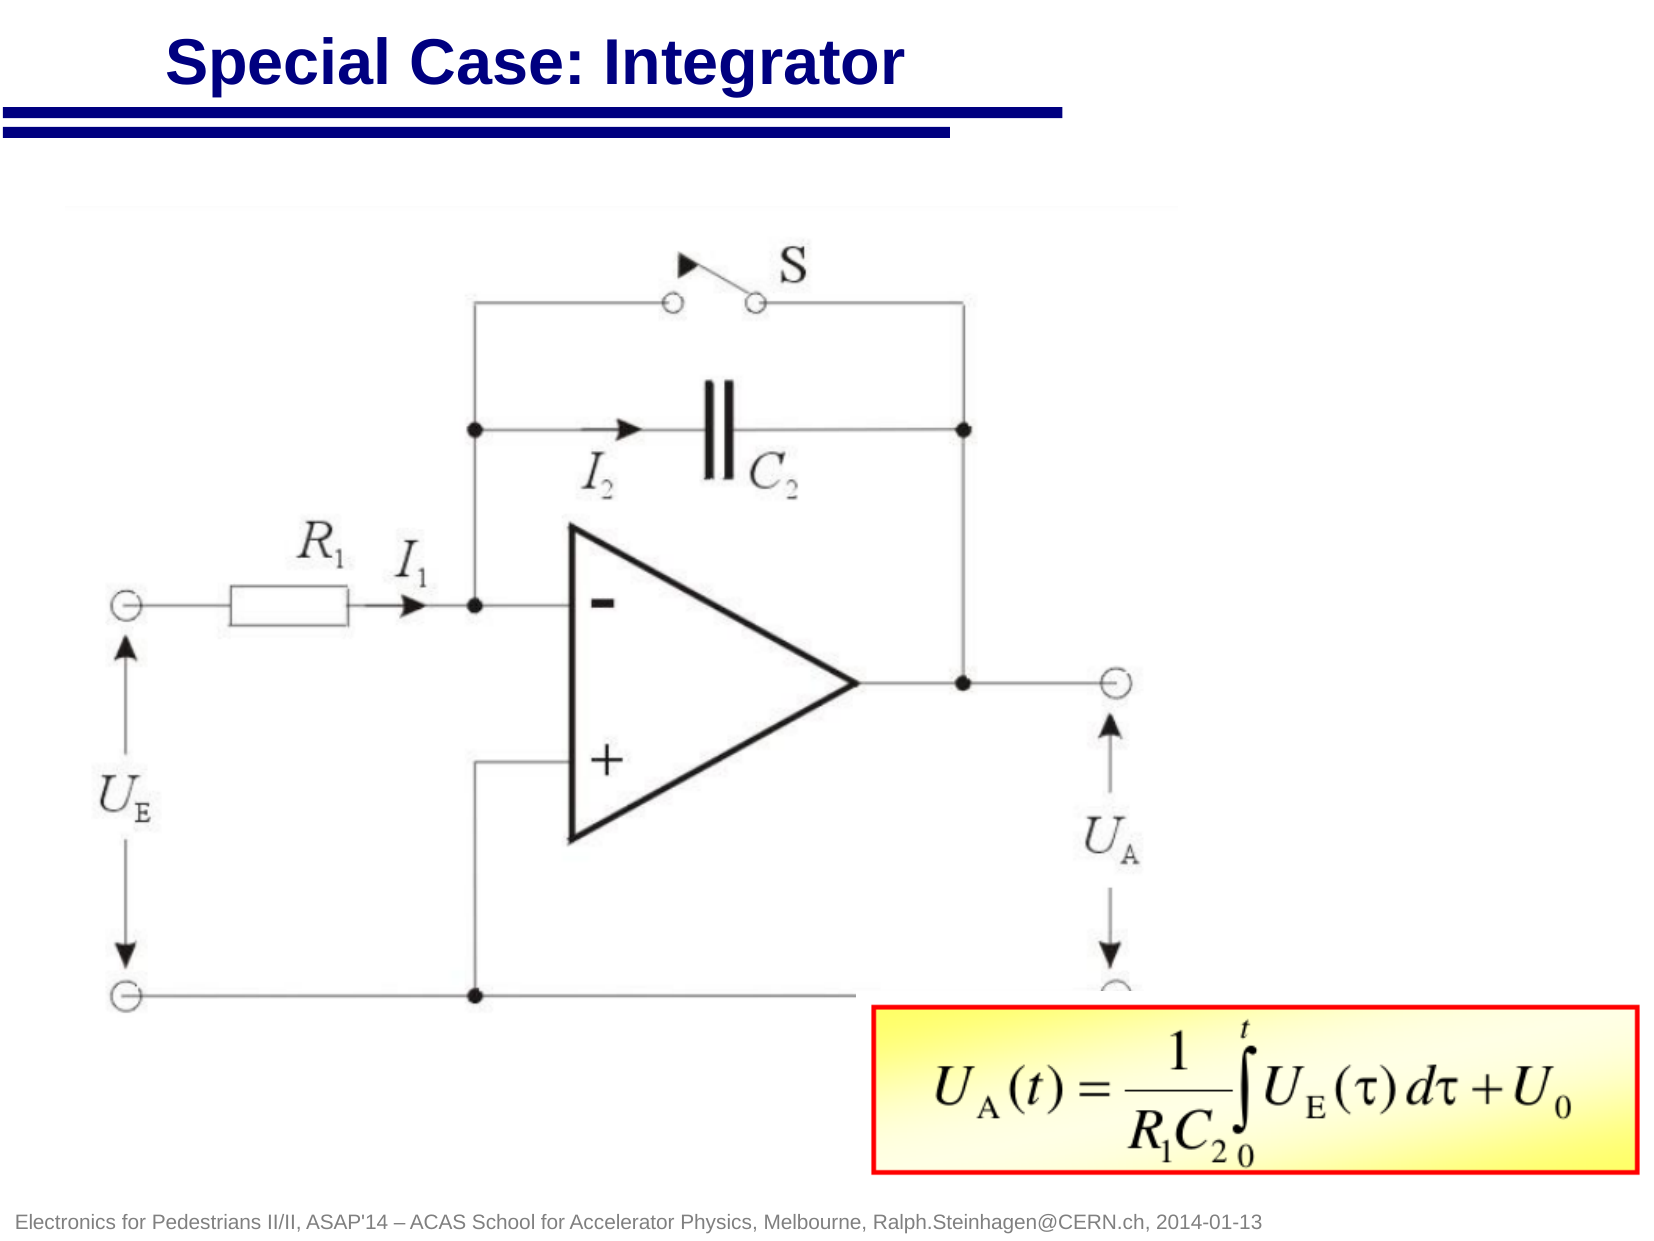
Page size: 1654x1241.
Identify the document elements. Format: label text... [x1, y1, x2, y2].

title Special Case: Integrator [165, 0, 1323, 124]
picture [65, 206, 1654, 1205]
